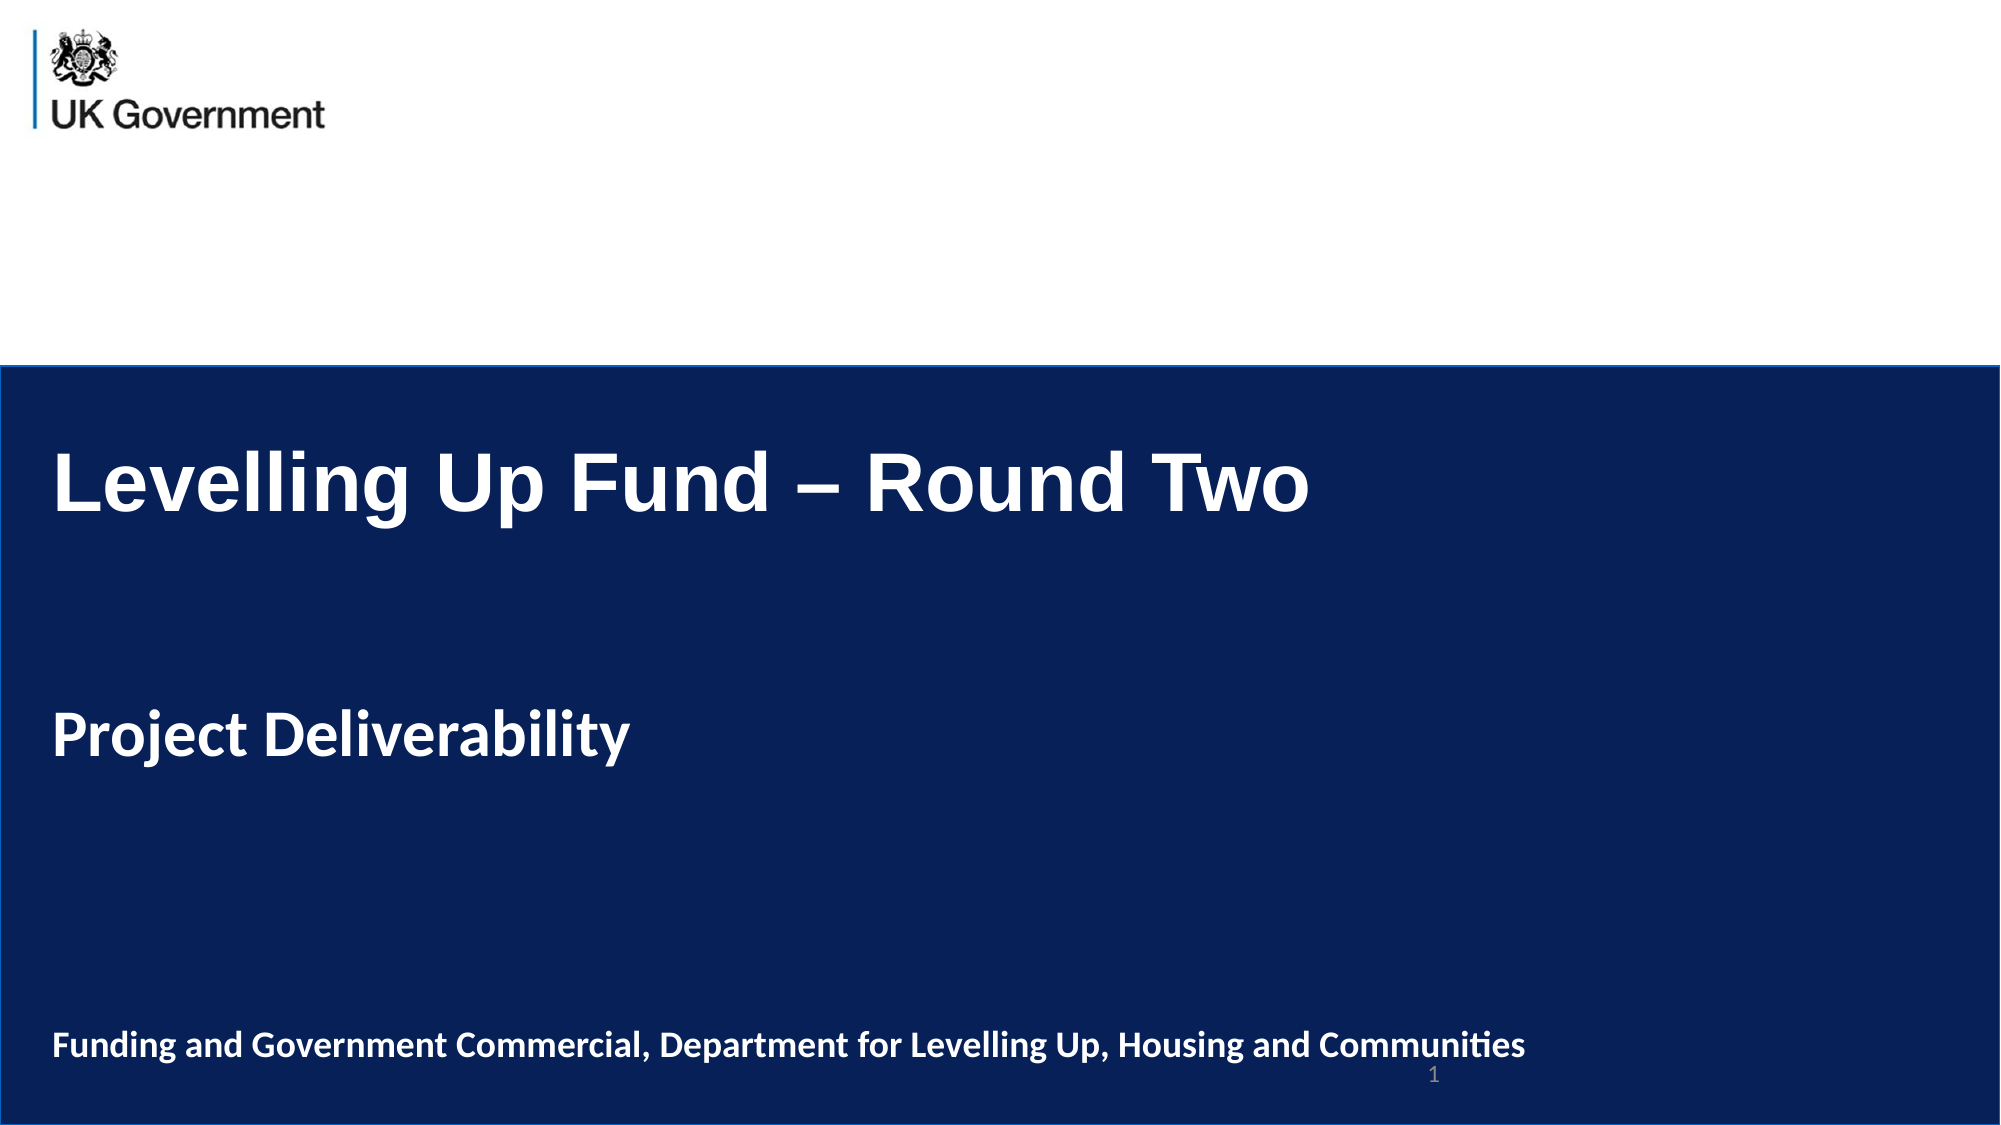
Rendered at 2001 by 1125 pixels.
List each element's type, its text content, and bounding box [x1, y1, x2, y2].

title Levelling Up Fund – Round Two [37, 389, 1432, 579]
text_box [0, 366, 2000, 1125]
picture [19, 0, 363, 138]
text_box Project Deliverability Funding and Government Commercial, Department for Levelling Up, Housing and Communities [37, 682, 1669, 1077]
text_box 1 [1412, 1042, 1863, 1103]
